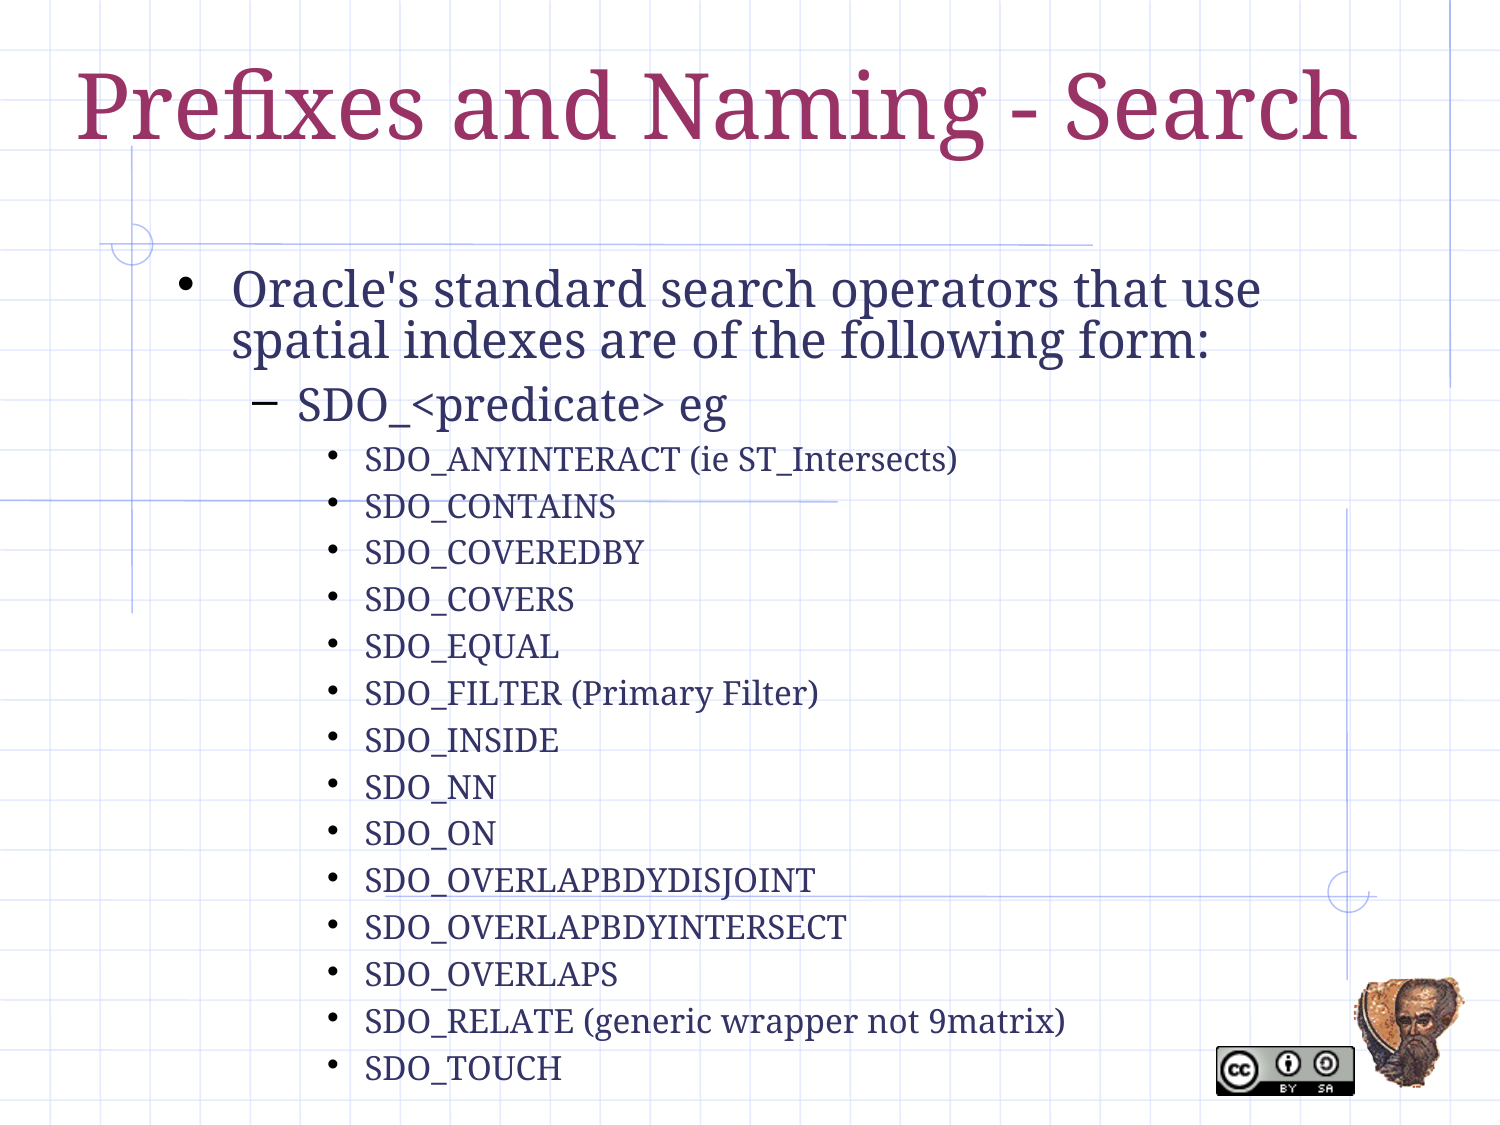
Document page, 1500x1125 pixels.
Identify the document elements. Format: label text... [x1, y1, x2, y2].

picture [1329, 976, 1465, 1096]
list Oracle's standard search operators that use spatial indexes are of the following form: SDO_<predicate> eg SDO_ANYINTERACT (ie ST_Intersects) SDO_CONTAINS SDO_COVEREDBY SDO_COVERS SDO_EQUAL SDO_FILTER (Primary Filter) SDO_INSIDE SDO_NN SDO_ON SDO_OVERLAPBDYDISJOINT SDO_OVERLAPBDYINTERSECT SDO_OVERLAPS SDO_RELATE (generic wrapper not 9matrix) SDO_TOUCH [177, 265, 1329, 1096]
title Prefixes and Naming - Search [74, 45, 1424, 177]
